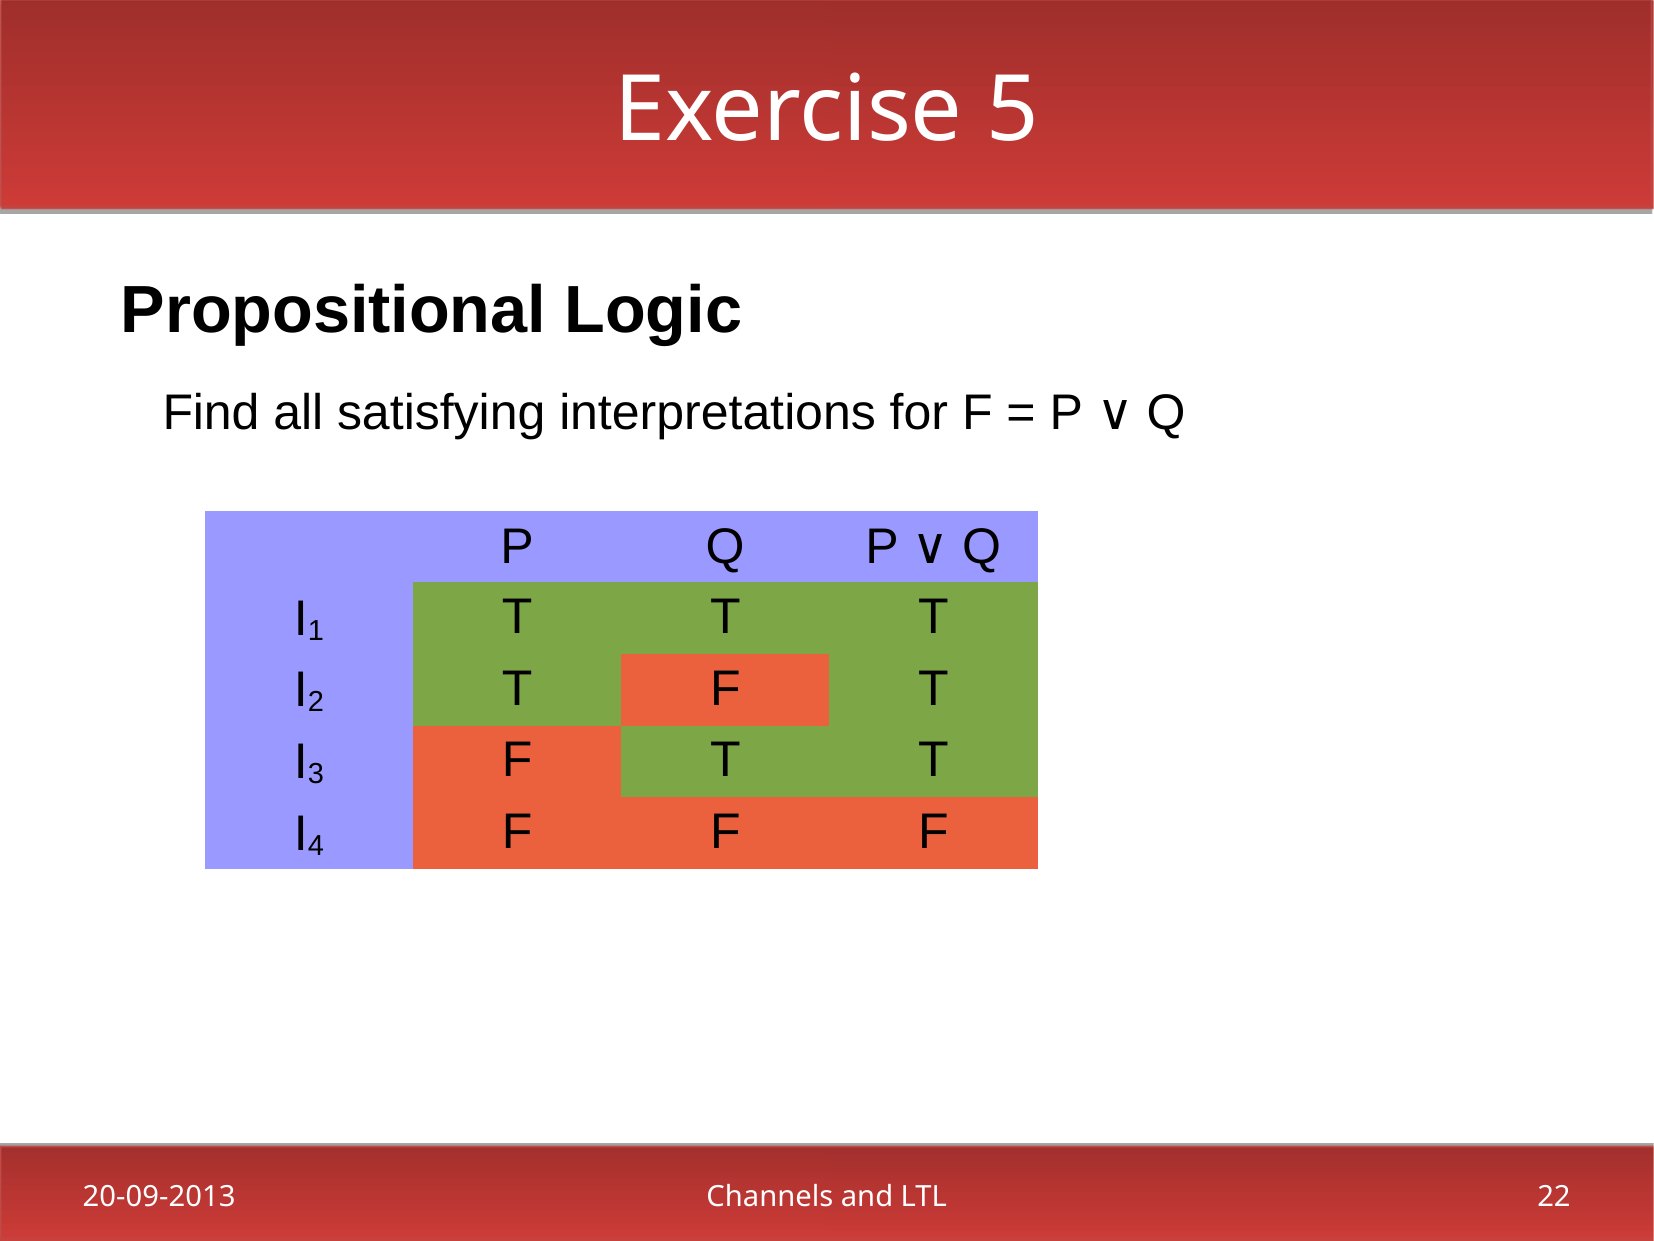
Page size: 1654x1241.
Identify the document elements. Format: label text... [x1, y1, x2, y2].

table_cell F [413, 797, 621, 869]
text_box Propositional Logic [105, 264, 759, 354]
table_cell T [829, 582, 1038, 654]
table_header [205, 511, 413, 582]
table_cell T [413, 654, 621, 726]
text_box Find all satisfying interpretations for F = P ∨ Q [147, 377, 1202, 448]
table_cell I4 [205, 797, 413, 869]
table_cell I3 [205, 726, 413, 797]
table_header Q [621, 511, 829, 582]
table_cell F [621, 797, 829, 869]
table_header P [413, 511, 621, 582]
table_cell T [621, 582, 829, 654]
table_cell T [621, 726, 829, 797]
table_cell F [413, 726, 621, 797]
table_cell F [829, 797, 1038, 869]
table_cell I1 [205, 582, 413, 654]
table_cell I2 [205, 654, 413, 726]
table_cell T [829, 654, 1038, 726]
table_header P ∨ Q [829, 511, 1038, 582]
table_cell T [413, 582, 621, 654]
title Exercise 5 [59, 31, 1595, 178]
picture [0, 0, 1654, 214]
table_cell T [829, 726, 1038, 797]
picture [0, 1143, 1654, 1241]
table_cell F [621, 654, 829, 726]
